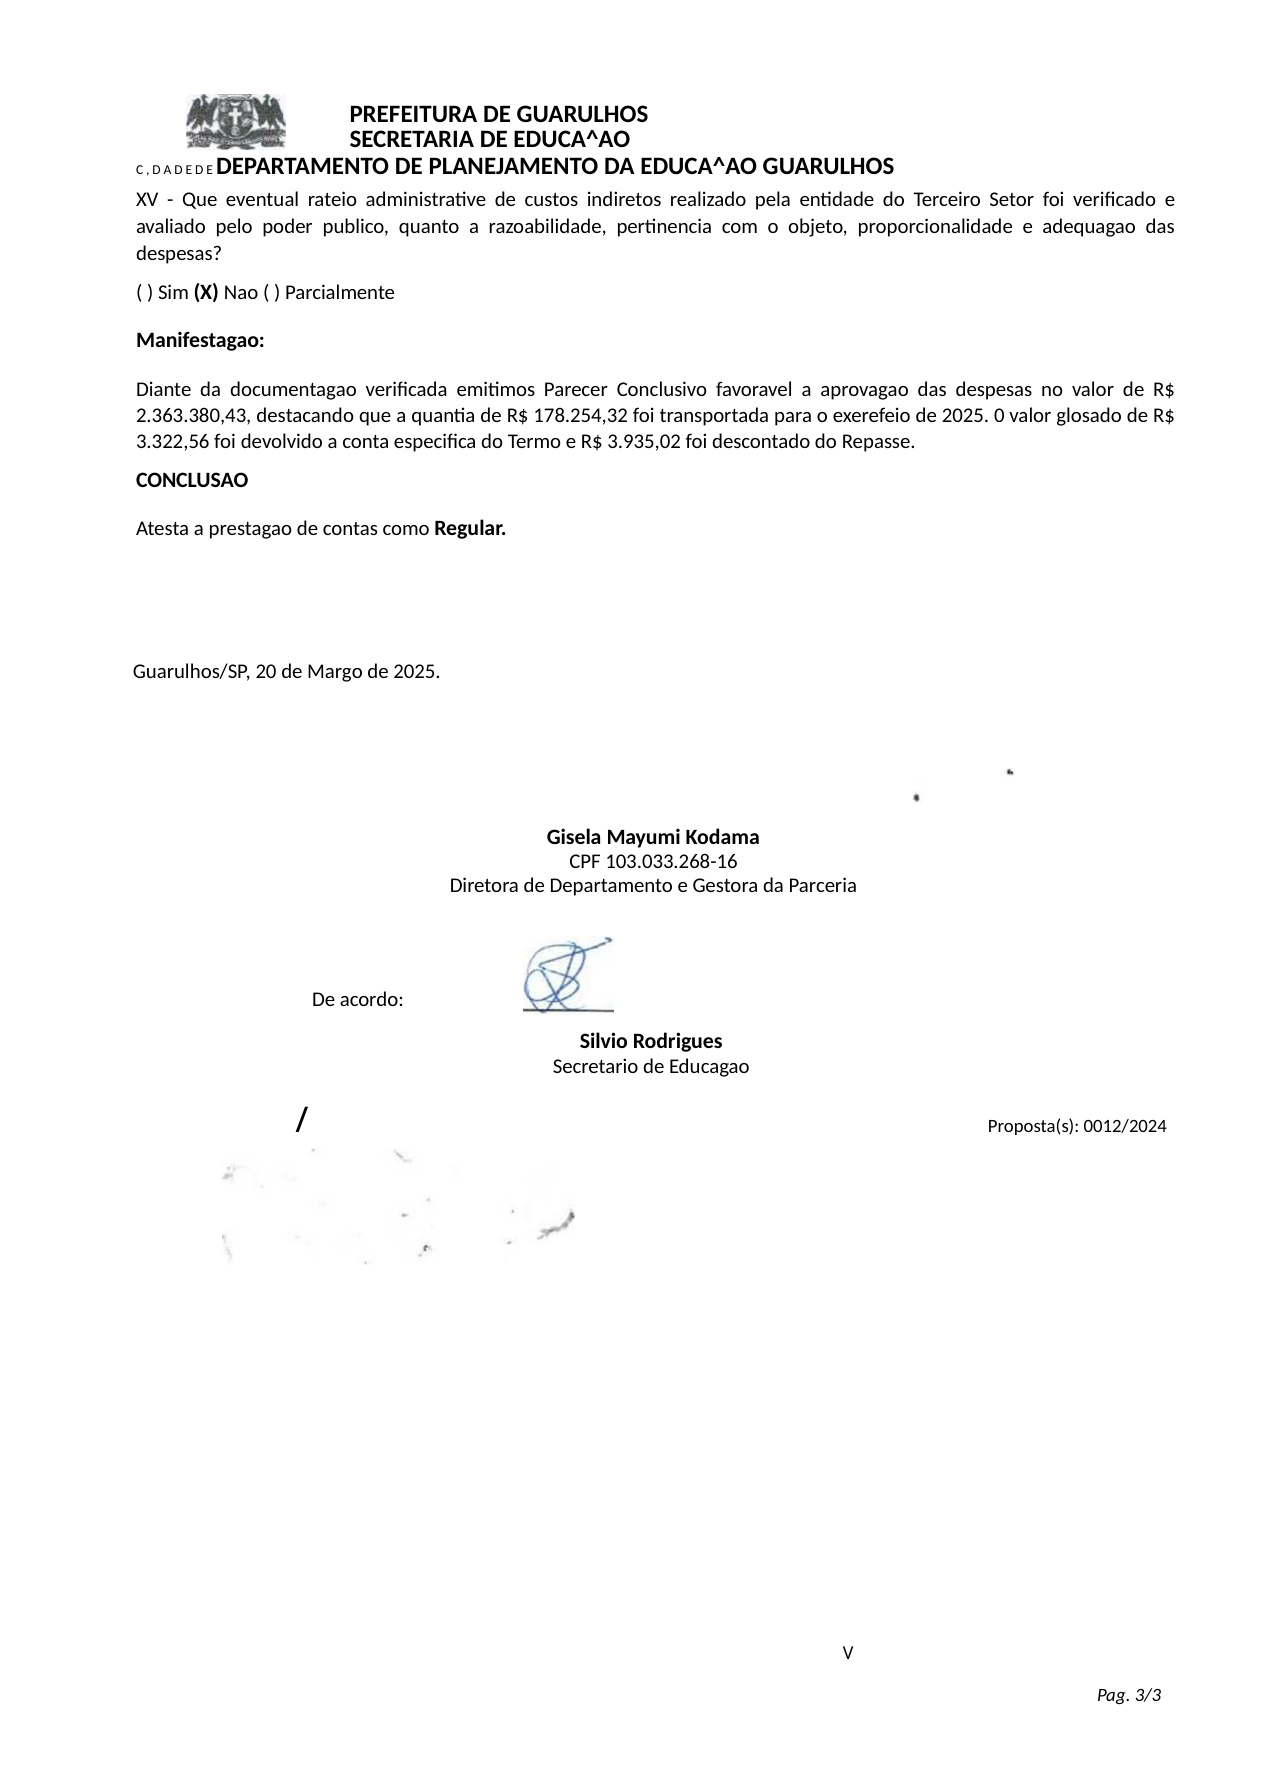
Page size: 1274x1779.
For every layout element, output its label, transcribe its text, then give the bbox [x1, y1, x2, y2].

text_box Silvio Rodrigues Secretario de Educagao [540, 1026, 762, 1079]
text_box Gisela Mayumi Kodama CPF 103.033.268-16 Diretora de Departamento e Gestora da Parceria [428, 825, 880, 899]
text_box V [843, 1642, 857, 1662]
text_box / [295, 1097, 312, 1119]
text_box Pag. 3/3 [1097, 1682, 1170, 1707]
text_box PREFEITURA DE GUARULHOS SECRETARIA DE EDUCA^AO [349, 102, 673, 150]
text_box Guarulhos/SP, 20 de Margo de 2025. [133, 658, 472, 684]
text_box Proposta(s): 0012/2024 [988, 1113, 1175, 1133]
picture [523, 936, 614, 1015]
text_box De acordo: [312, 986, 415, 1008]
picture [912, 768, 1015, 803]
text_box C , D A D E D E DEPARTAMENTO DE PLANEJAMENTO DA EDUCA^AO GUARULHOS XV - Que eventual rateio administrative de custos indiretos realizado pela entidade do Terceiro Setor foi verificado e avaliado pelo poder publico, quanto a razoabilidade, pertinencia com o objeto, proporcionalidade e adequagao das despesas? ( ) Sim (X) Nao ( ) Parcialmente Manifestagao: Diante da documentagao verificada emitimos Parecer Conclusivo favoravel a aprovagao das despesas no valor de R$ 2.363.380,43, destacando que a quantia de R$ 178.254,32 foi transportada para o exerefeio de 2025. 0 valor glosado de R$ 3.322,56 foi devolvido a conta especifica do Termo e R$ 3.935,02 foi descontado do Repasse. CONCLUSAO Atesta a prestagao de contas como Regular. [136, 154, 1176, 609]
picture [222, 1148, 575, 1265]
picture [186, 94, 286, 150]
